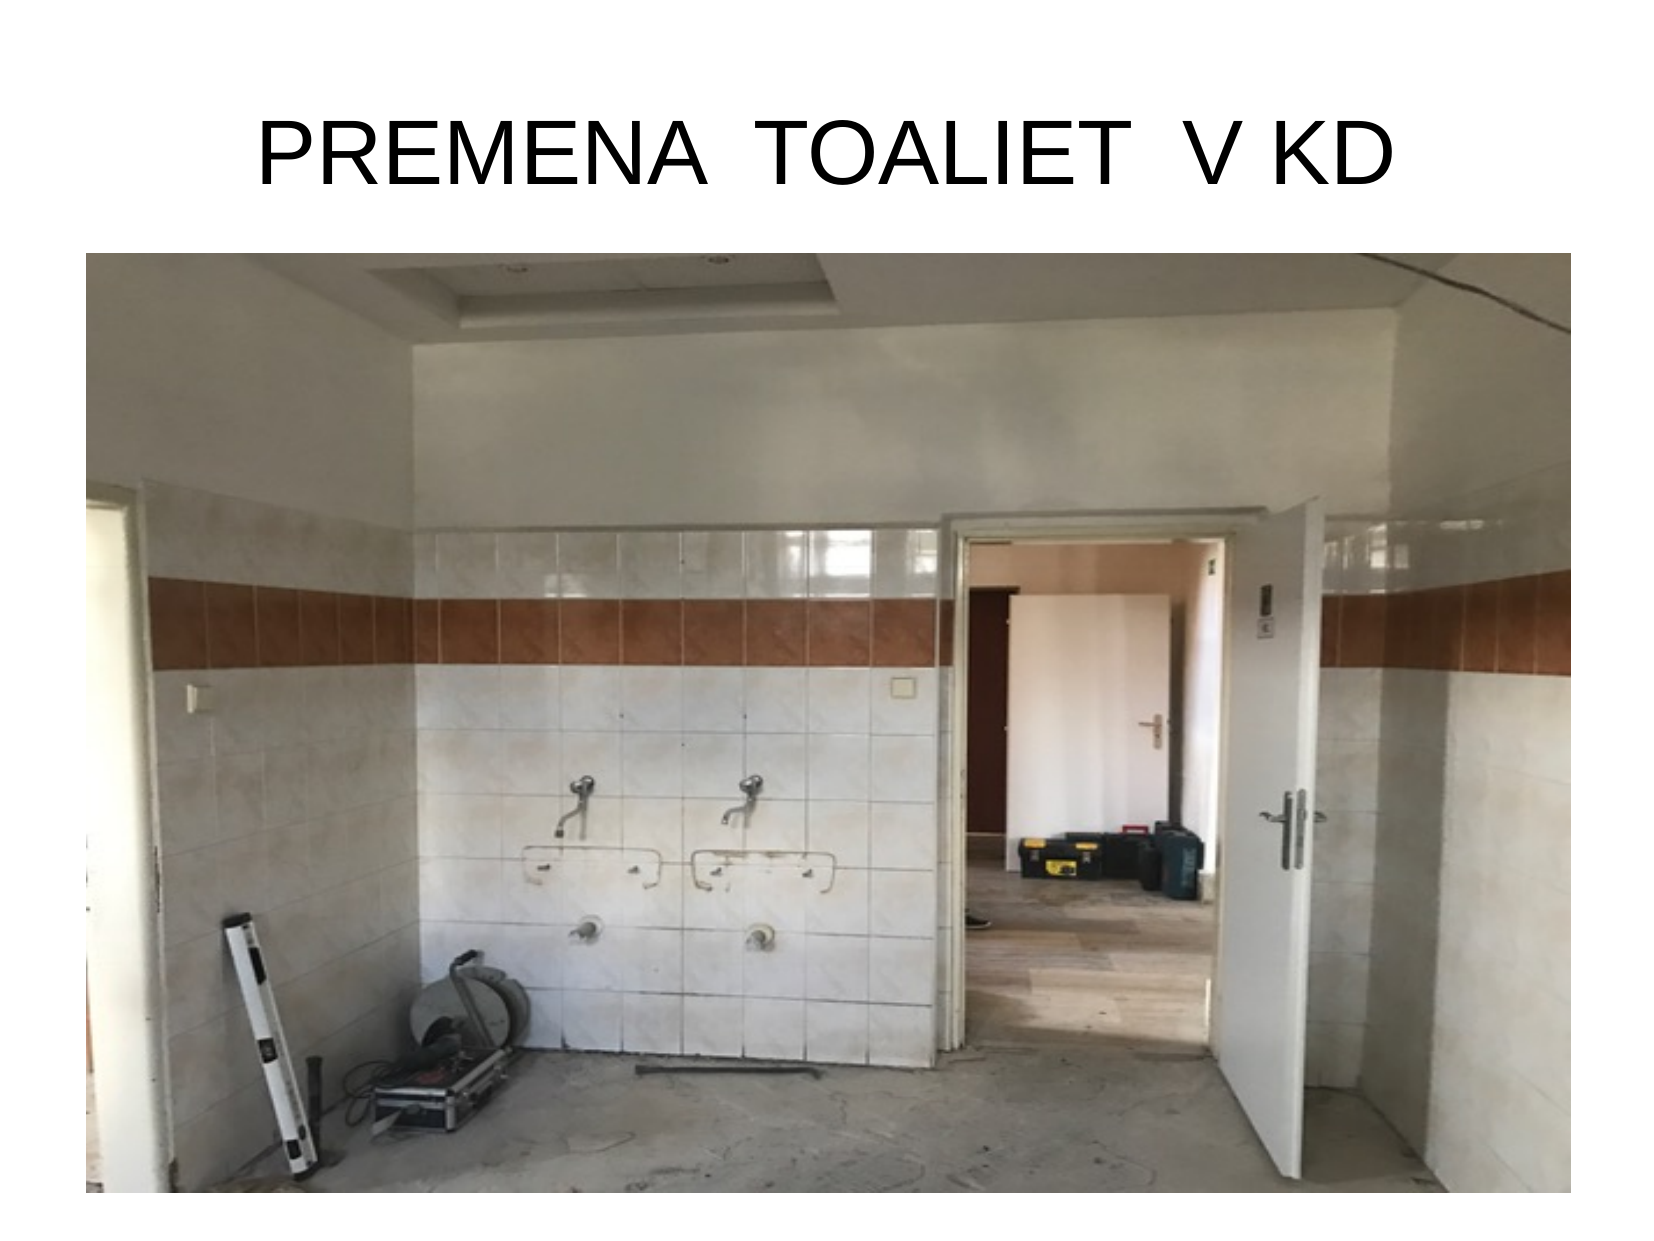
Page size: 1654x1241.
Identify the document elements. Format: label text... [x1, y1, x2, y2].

title PREMENA TOALIET V KD [82, 49, 1571, 257]
picture [86, 253, 1571, 1193]
